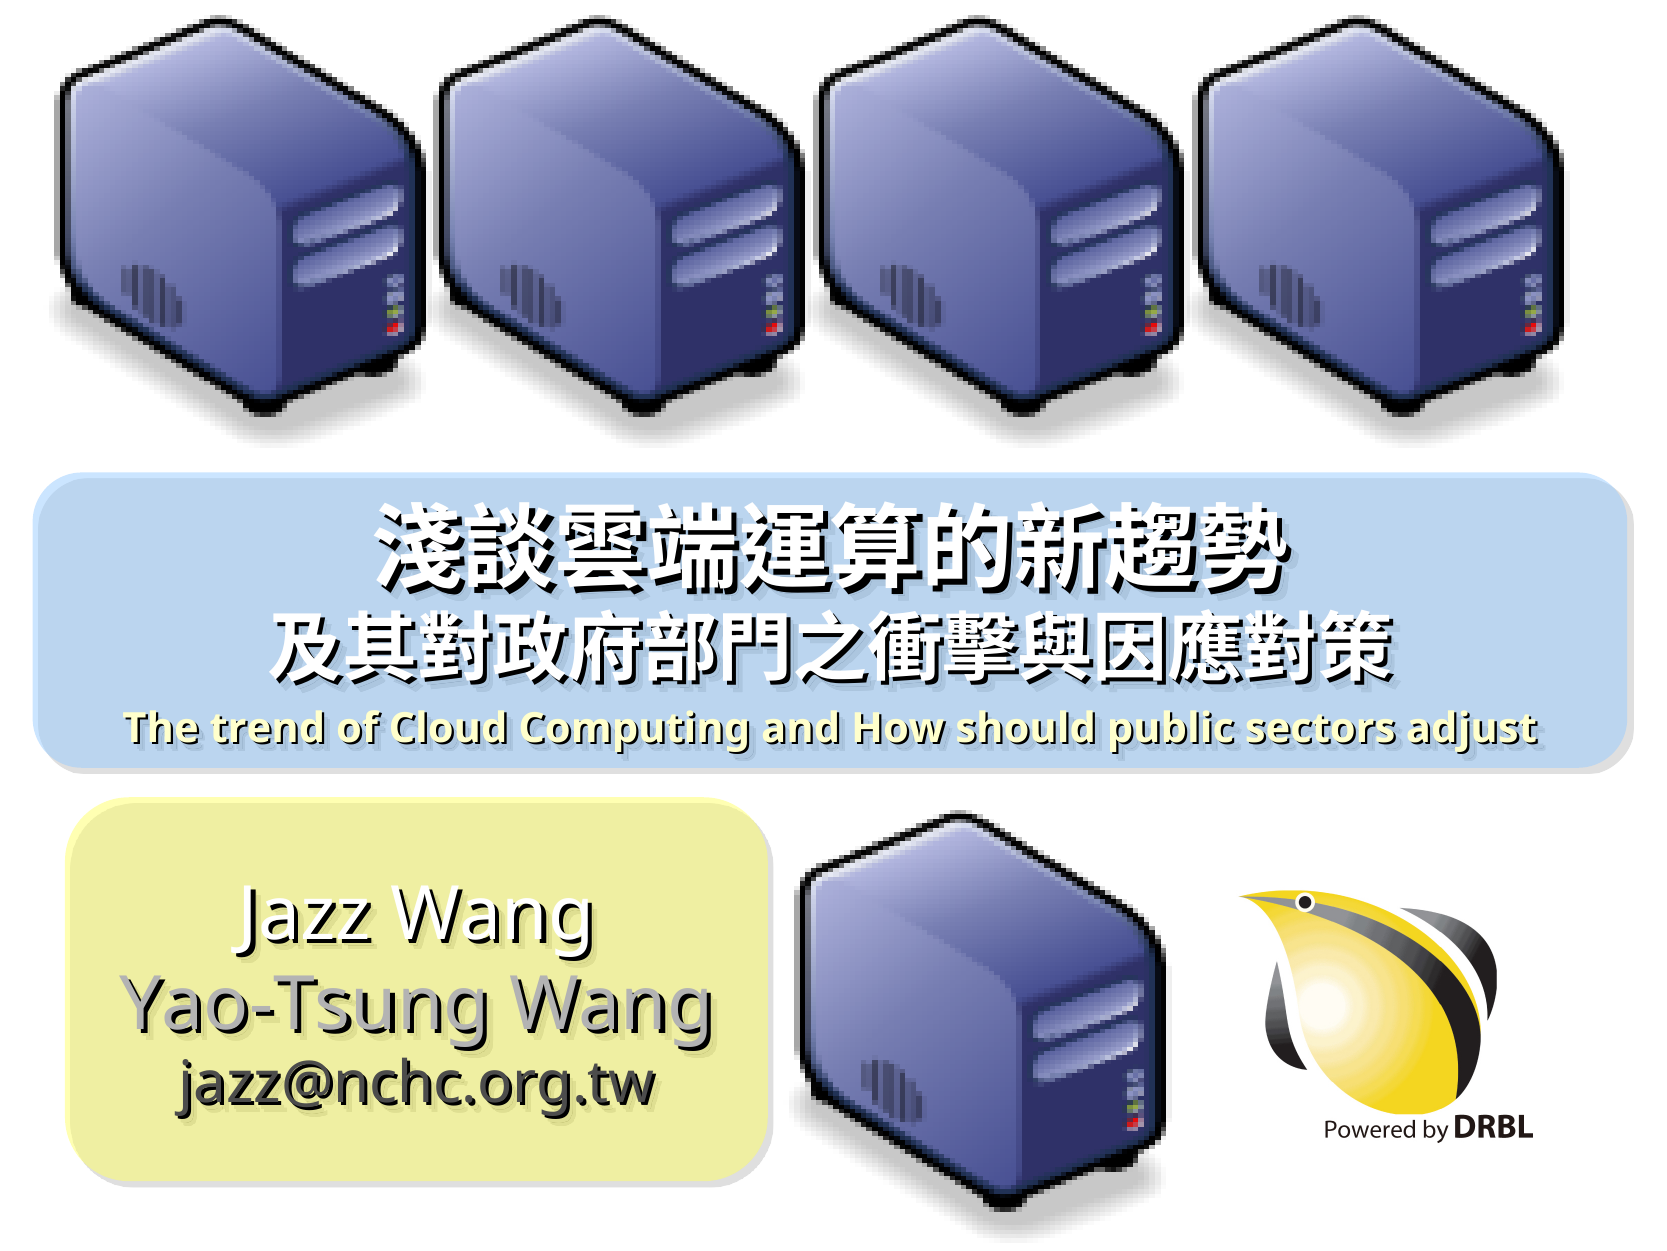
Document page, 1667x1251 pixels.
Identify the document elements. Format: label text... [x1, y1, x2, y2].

text_box Jazz Wang Yao-Tsung Wang jazz@nchc.org.tw [64, 797, 768, 1182]
picture [27, 2, 1609, 502]
text_box 淺談雲端運算的新趨勢 及其對政府部門之衝擊與因應對策 The trend of Cloud Computing and How should public sectors adjust [32, 472, 1628, 768]
picture [1224, 874, 1548, 1152]
picture [767, 797, 1211, 1251]
